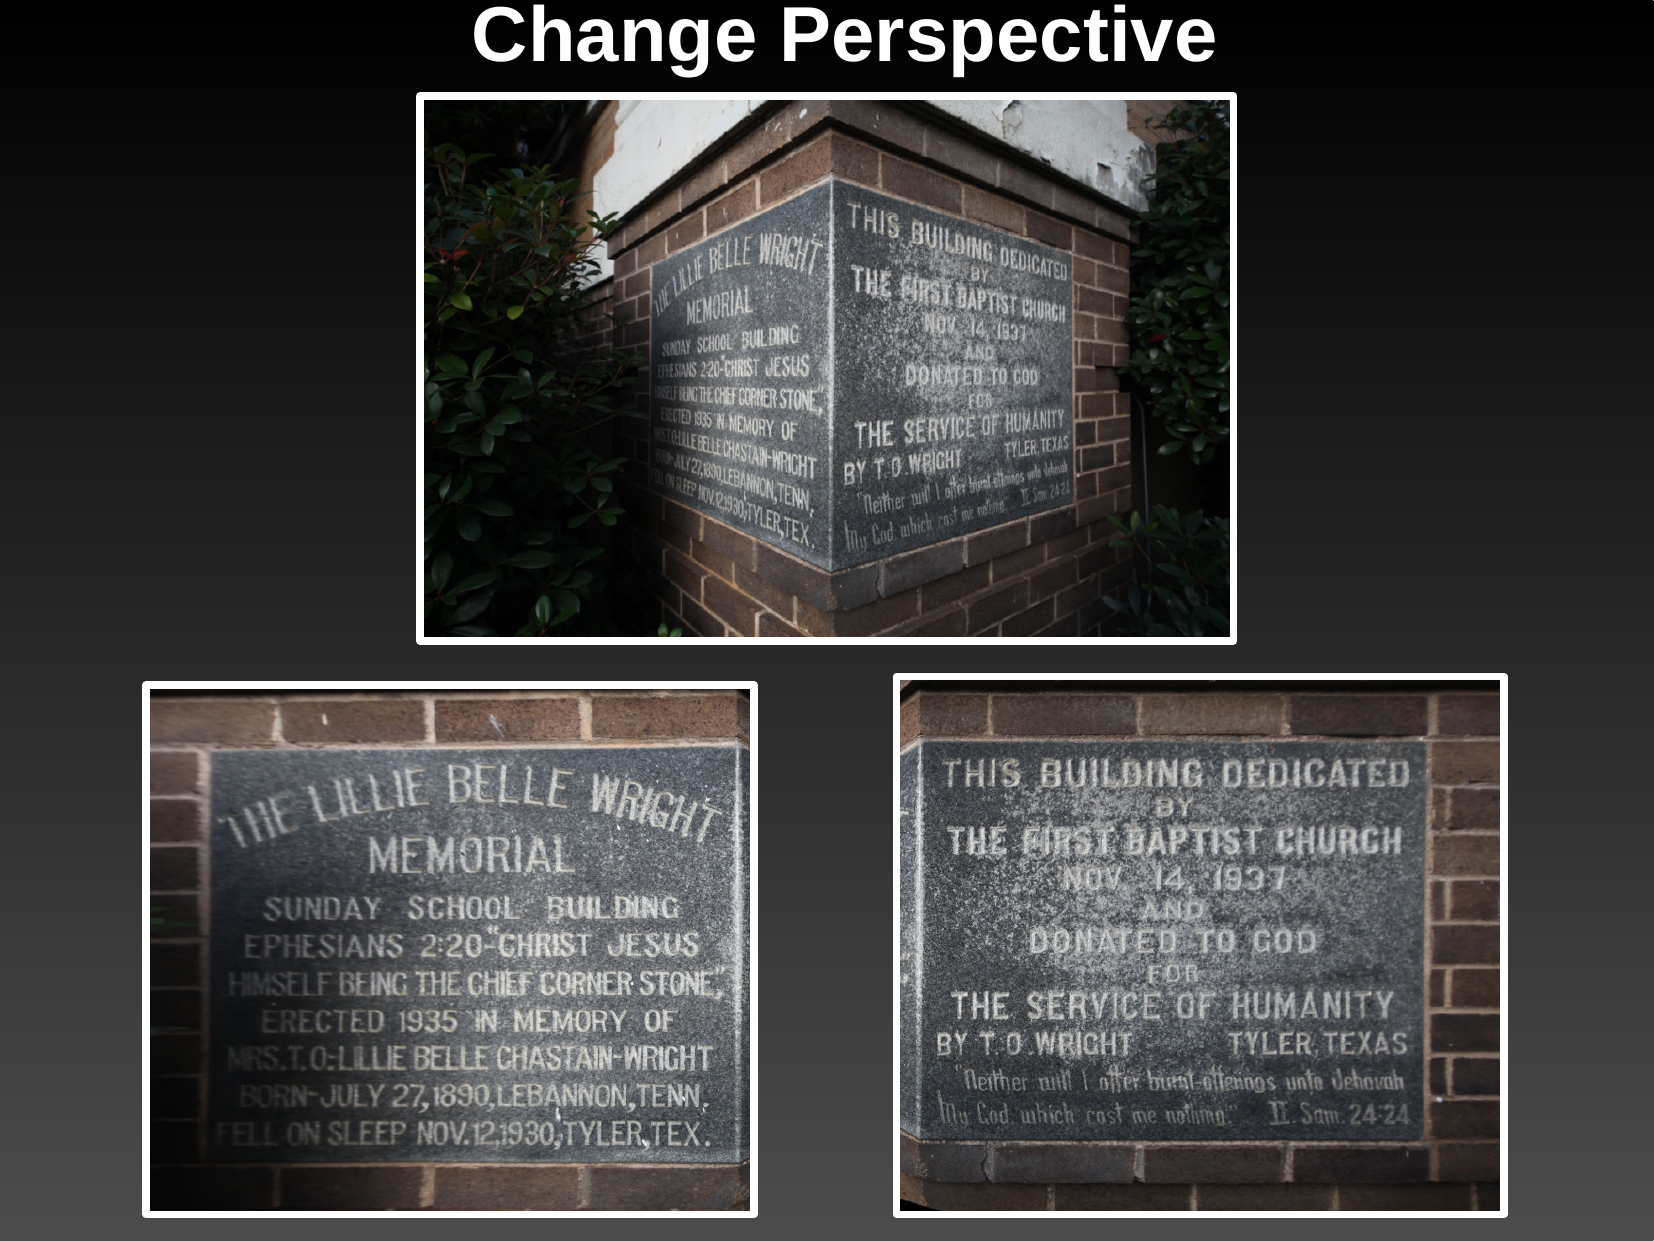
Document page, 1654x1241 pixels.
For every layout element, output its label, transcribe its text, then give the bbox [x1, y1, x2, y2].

title Change Perspective [125, 0, 1538, 93]
picture [149, 688, 751, 1211]
picture [900, 680, 1501, 1211]
picture [423, 99, 1230, 638]
